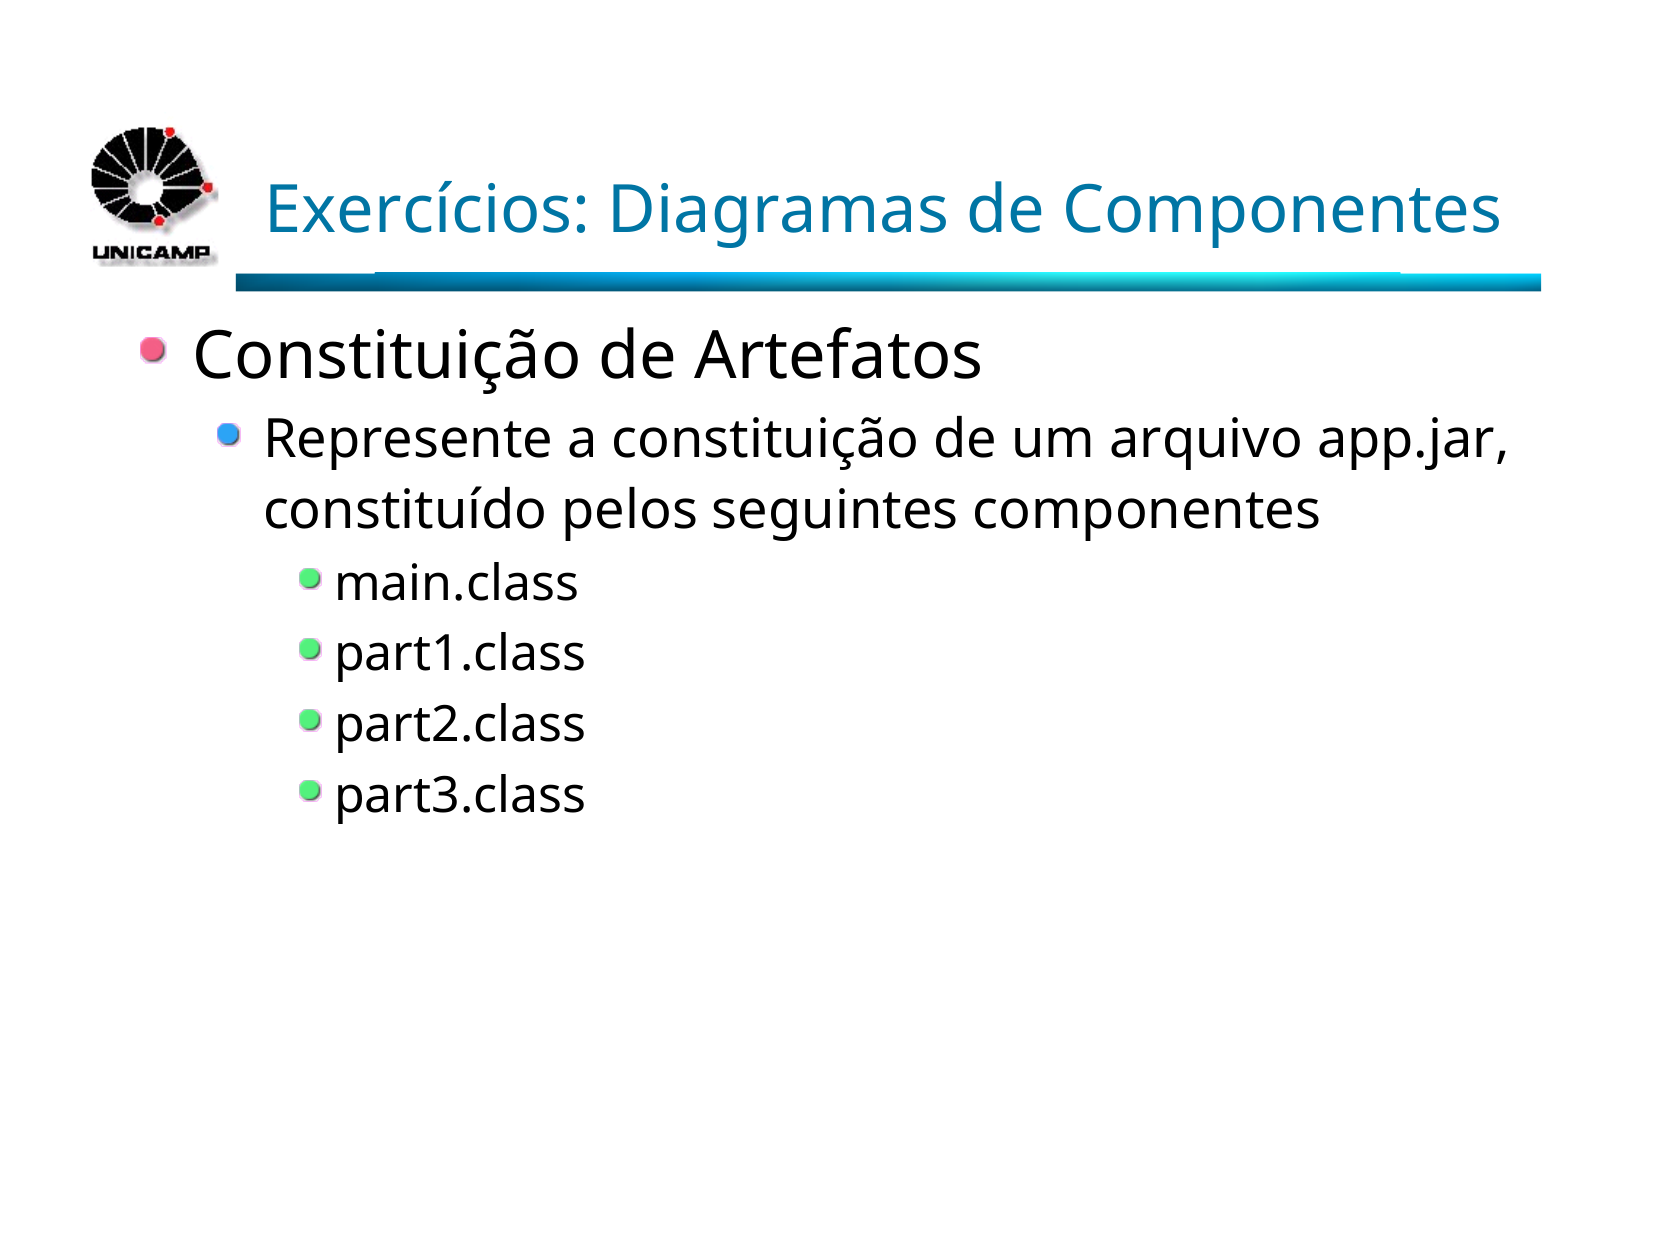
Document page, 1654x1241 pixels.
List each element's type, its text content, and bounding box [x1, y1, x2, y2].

picture [125, 272, 1654, 295]
list Constituição de Artefatos Represente a constituição de um arquivo app.jar, constituído pelos seguintes componentes main.class part1.class part2.class part3.class [121, 309, 1534, 1167]
title Exercícios: Diagramas de Componentes [264, 57, 1534, 250]
